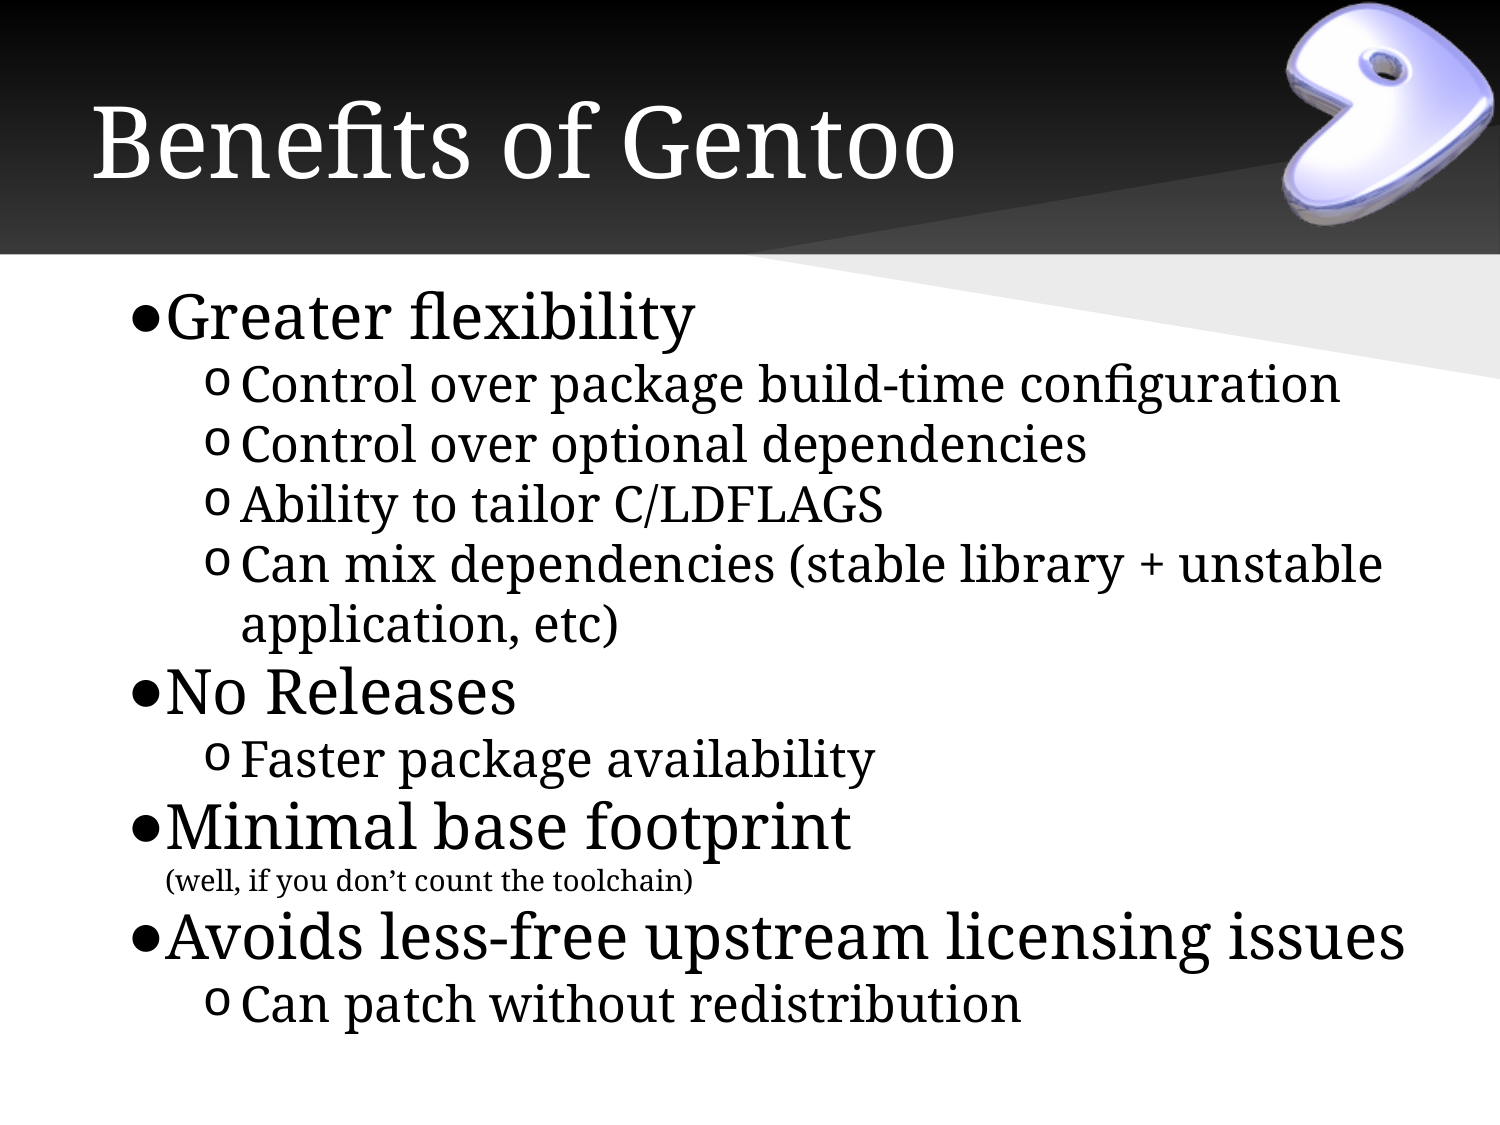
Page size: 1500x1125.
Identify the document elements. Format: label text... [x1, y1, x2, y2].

picture [1271, 0, 1500, 233]
list Greater flexibility Control over package build-time configuration Control over optional dependencies Ability to tailor C/LDFLAGS Can mix dependencies (stable library + unstable application, etc) No Releases Faster package availability Minimal base footprint (well, if you don’t count the toolchain) Avoids less-free upstream licensing issues Can patch without redistribution [75, 262, 1425, 1078]
title Benefits of Gentoo [75, 45, 1425, 233]
